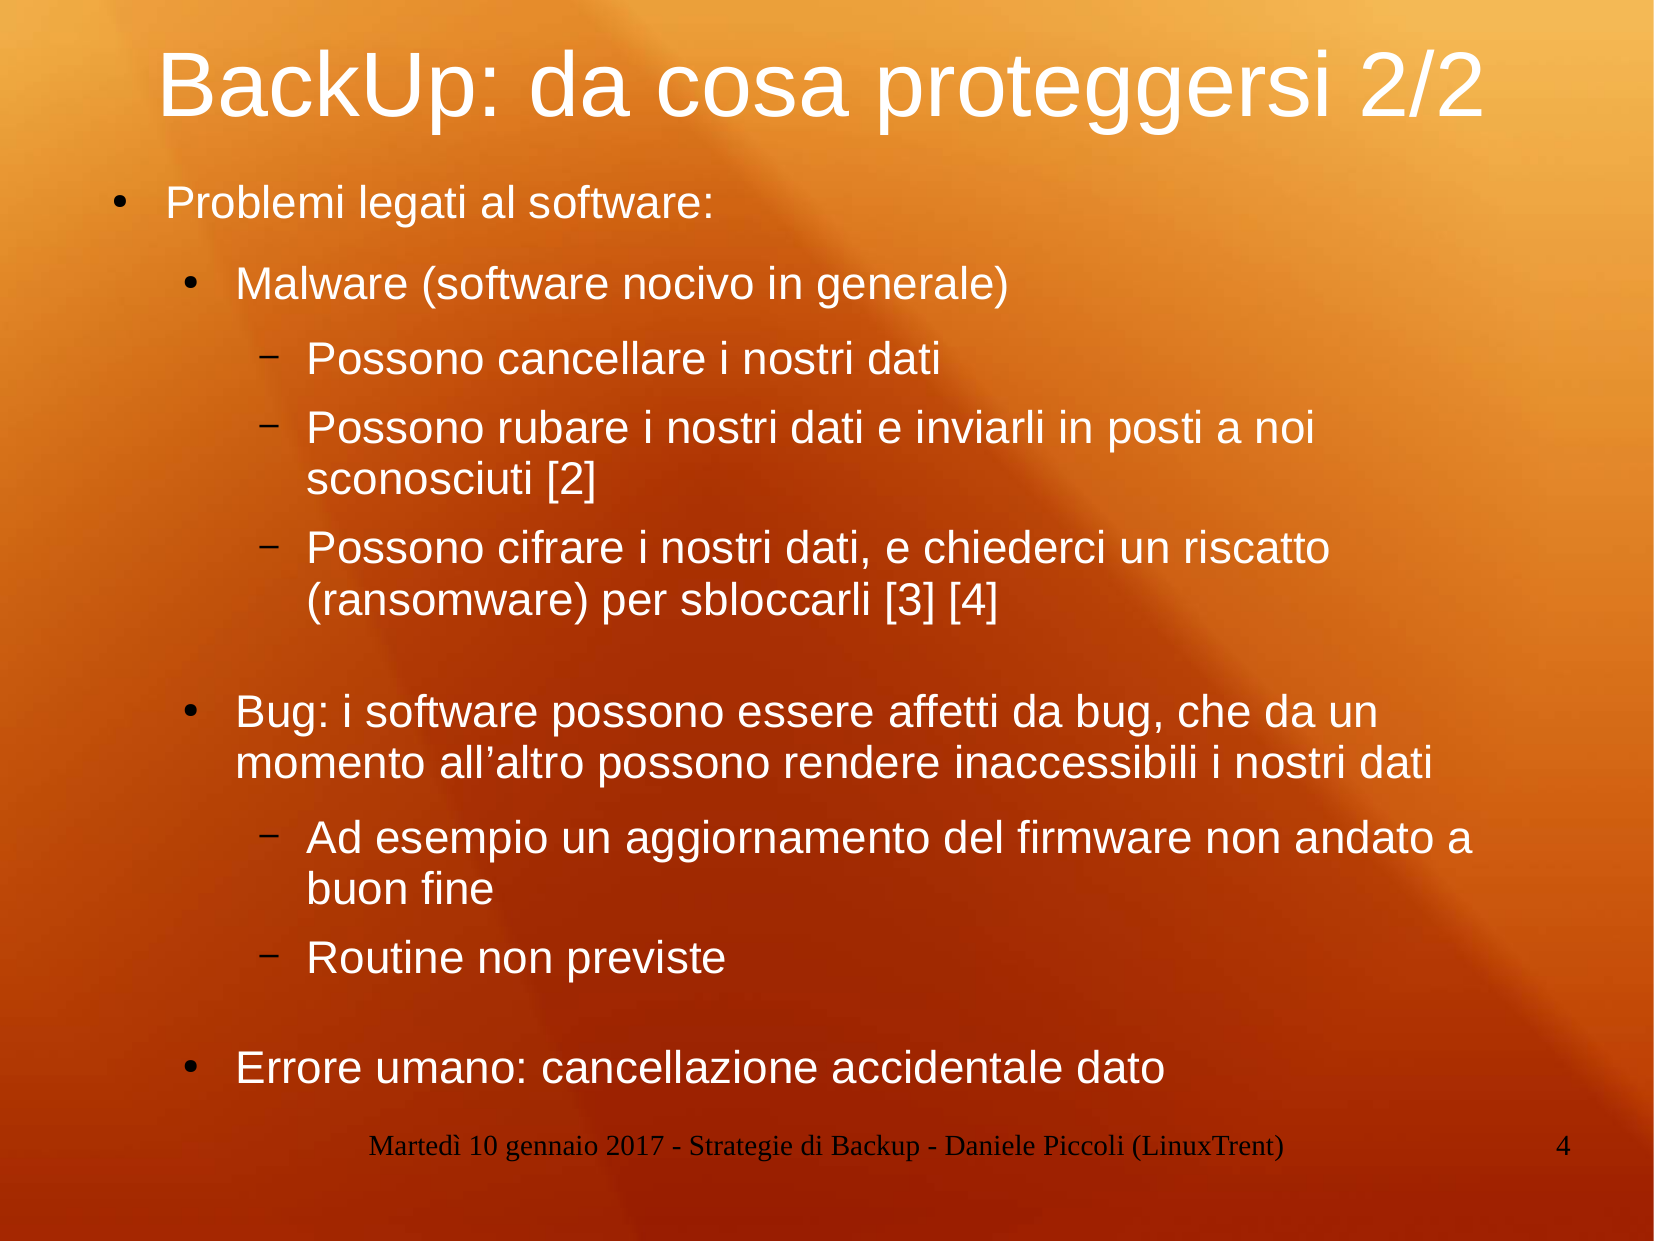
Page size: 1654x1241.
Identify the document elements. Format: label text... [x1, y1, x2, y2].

picture [0, 0, 1654, 1241]
list Problemi legati al software: Malware (software nocivo in generale) Possono cancellare i nostri dati Possono rubare i nostri dati e inviarli in posti a noi sconosciuti [2] Possono cifrare i nostri dati, e chiederci un riscatto (ransomware) per sbloccarli [3] [4] Bug: i software possono essere affetti da bug, che da un momento all’altro possono rendere inaccessibili i nostri dati Ad esempio un aggiornamento del firmware non andato a buon fine Routine non previste Errore umano: cancellazione accidentale dato [94, 177, 1553, 1094]
title BackUp: da cosa proteggersi 2/2 [77, 28, 1567, 141]
